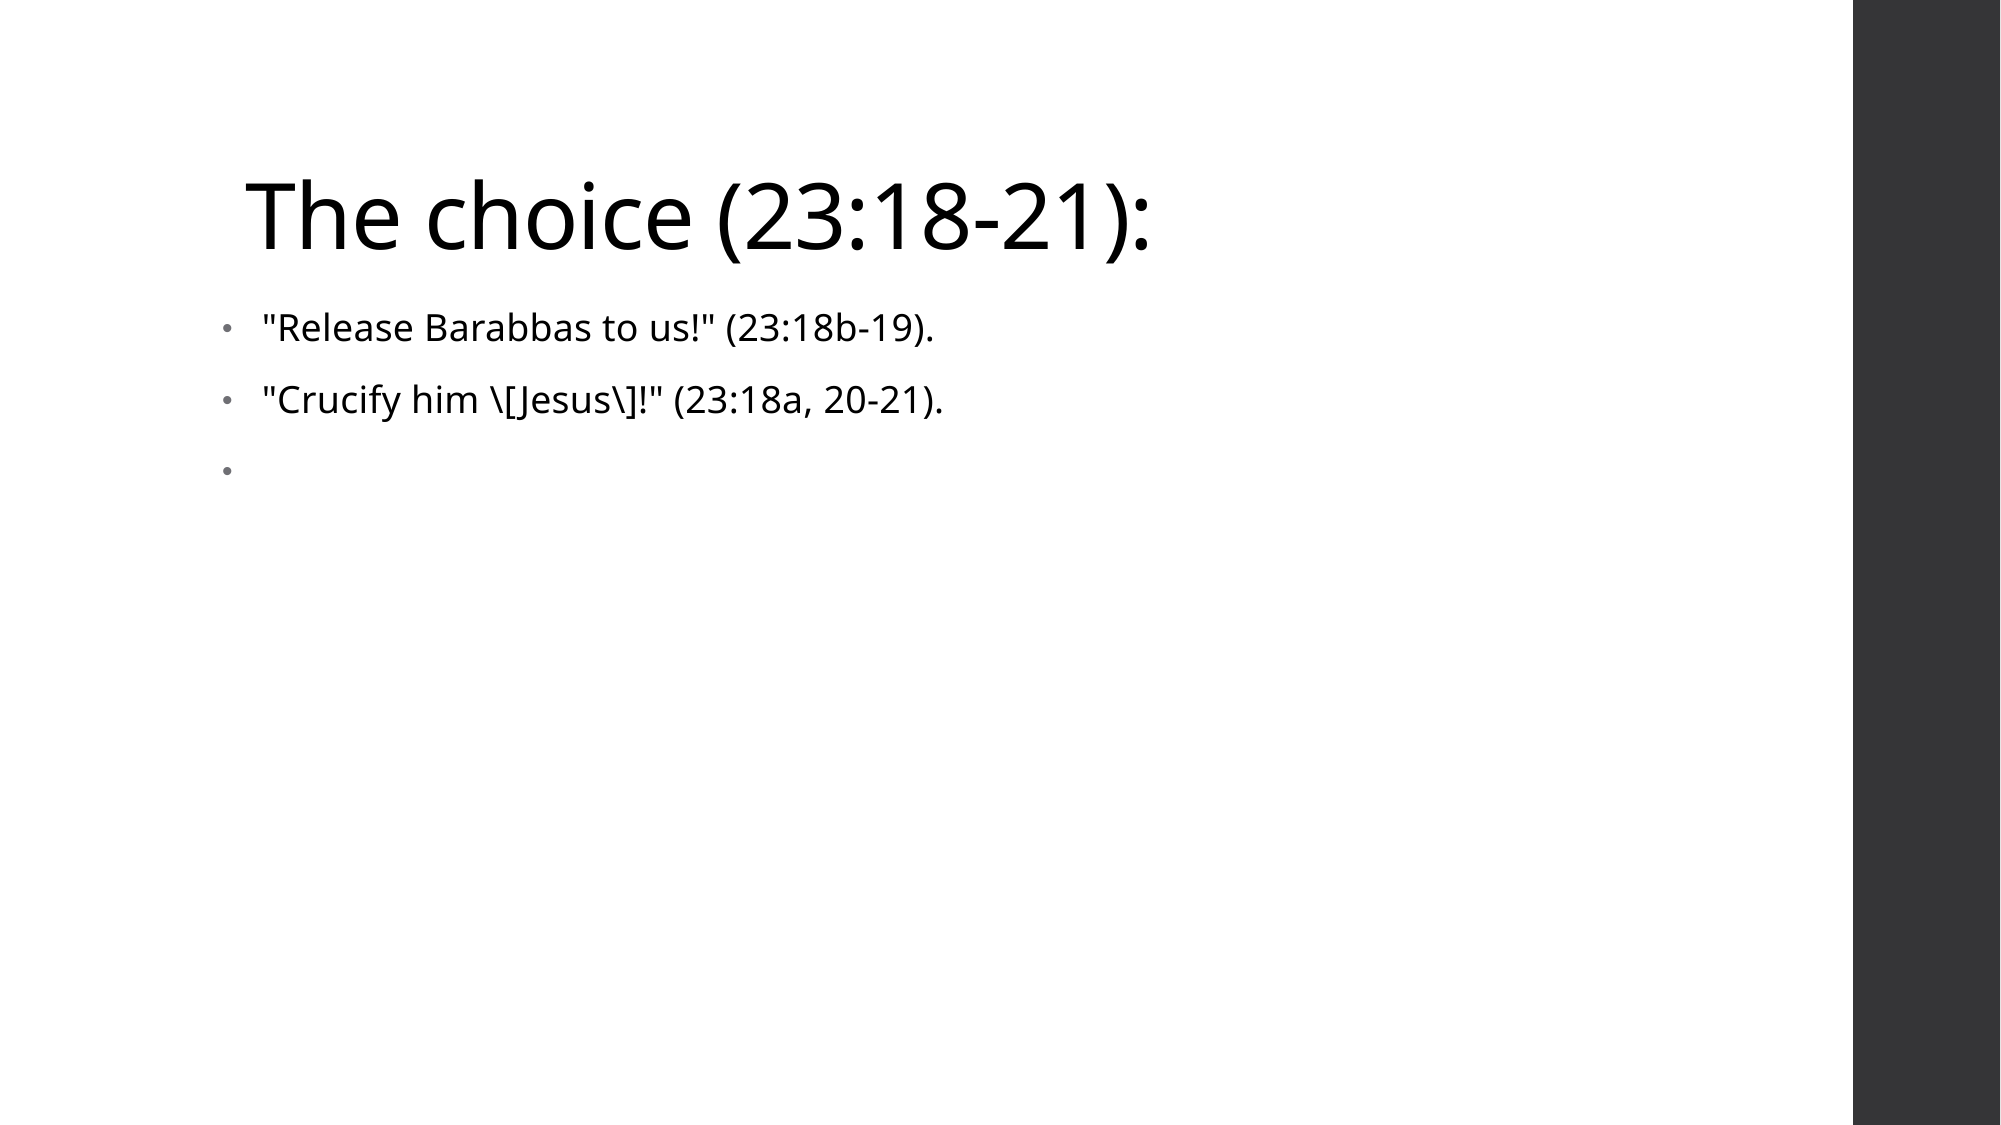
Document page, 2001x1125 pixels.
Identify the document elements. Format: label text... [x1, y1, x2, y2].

title The choice (23:18-21): [206, 60, 1797, 278]
list "Release Barabbas to us!" (23:18b-19). "Crucify him \[Jesus\]!" (23:18a, 20-21). [206, 299, 1617, 1014]
